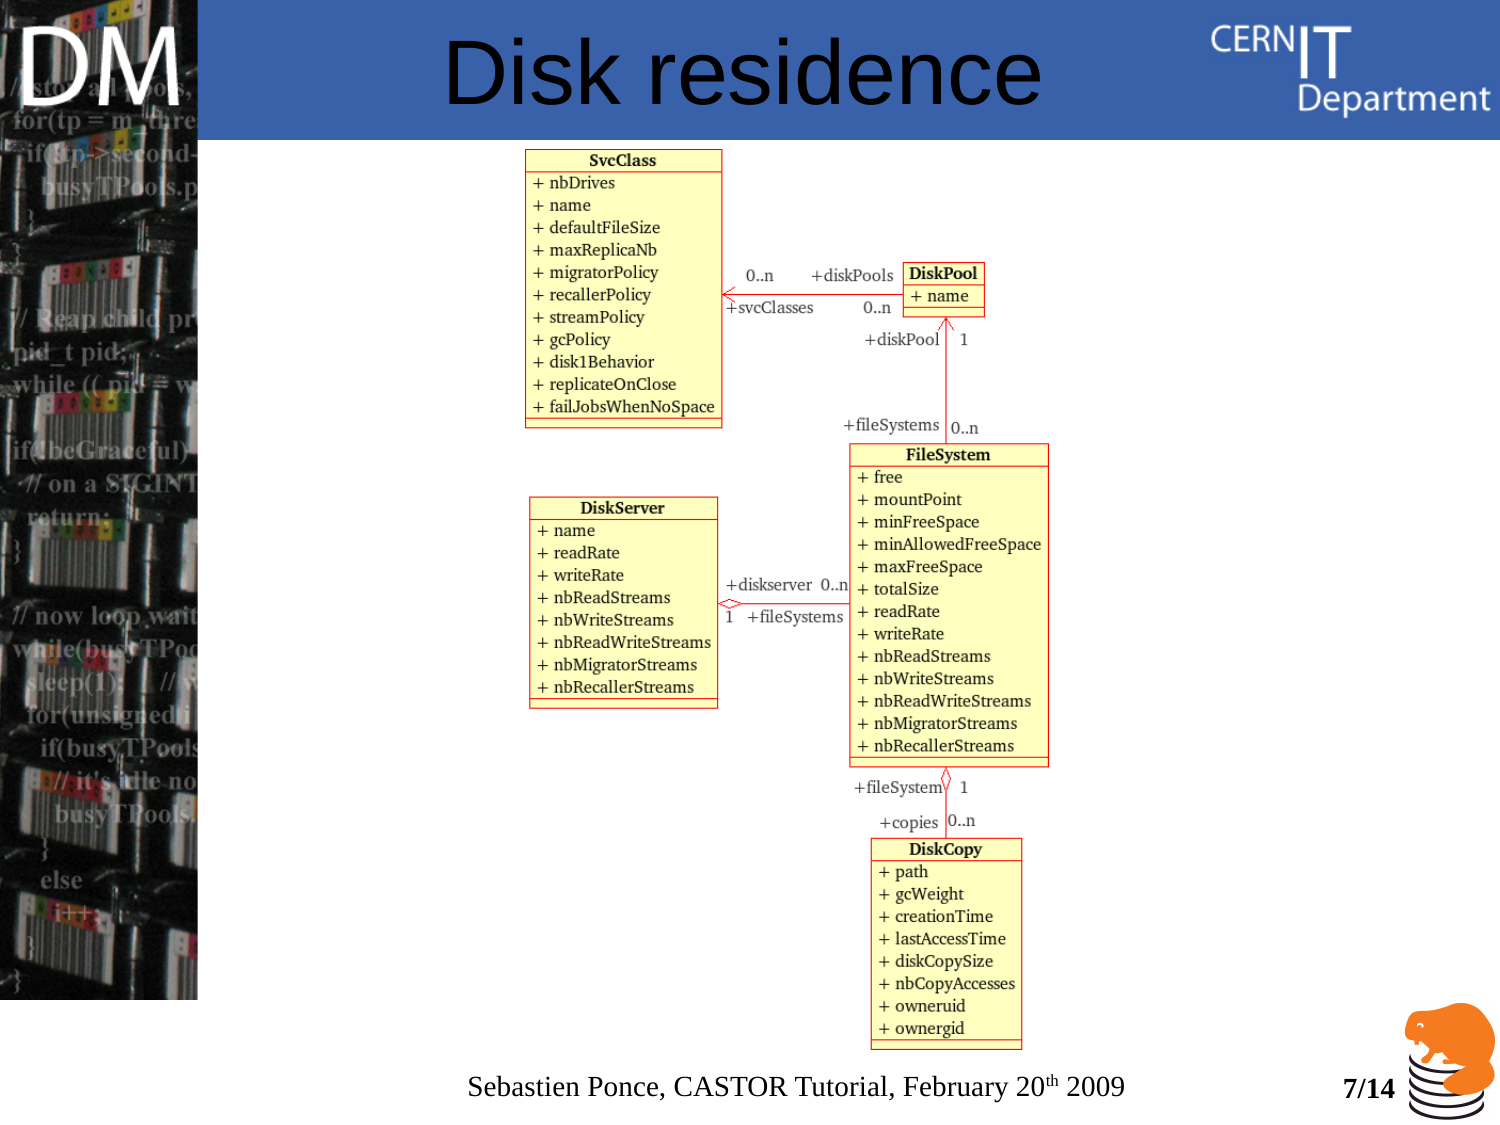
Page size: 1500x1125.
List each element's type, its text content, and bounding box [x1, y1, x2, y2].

picture [198, 0, 1500, 140]
picture [1404, 1003, 1495, 1120]
title Disk residence [162, 14, 1326, 133]
picture [525, 149, 1049, 1051]
